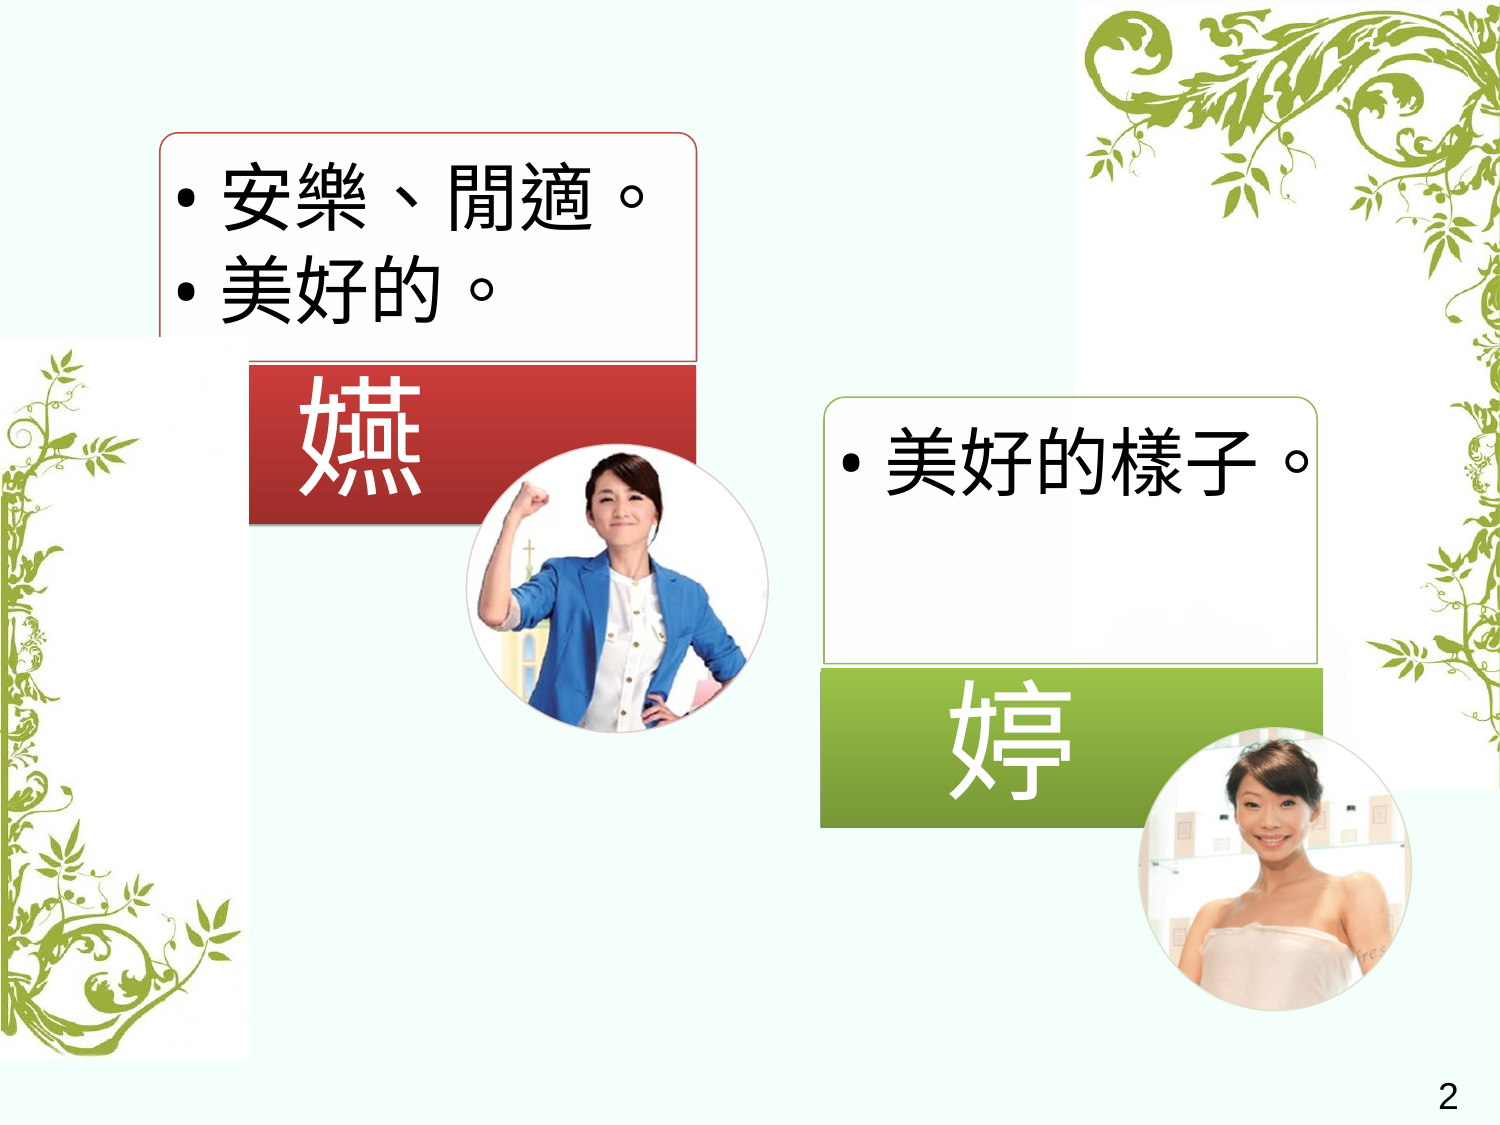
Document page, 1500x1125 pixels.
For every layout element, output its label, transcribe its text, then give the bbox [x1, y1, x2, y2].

picture [1075, 1, 1500, 789]
text_box 婷 [820, 668, 1324, 828]
text_box 2 [1423, 1064, 1483, 1125]
text_box [466, 444, 769, 733]
text_box 嬿 [249, 365, 697, 524]
picture [0, 338, 249, 1059]
text_box 美好的樣子。 [823, 397, 1318, 664]
text_box 安樂、閒適。 美好的。 [159, 132, 697, 362]
text_box [1138, 727, 1412, 1011]
